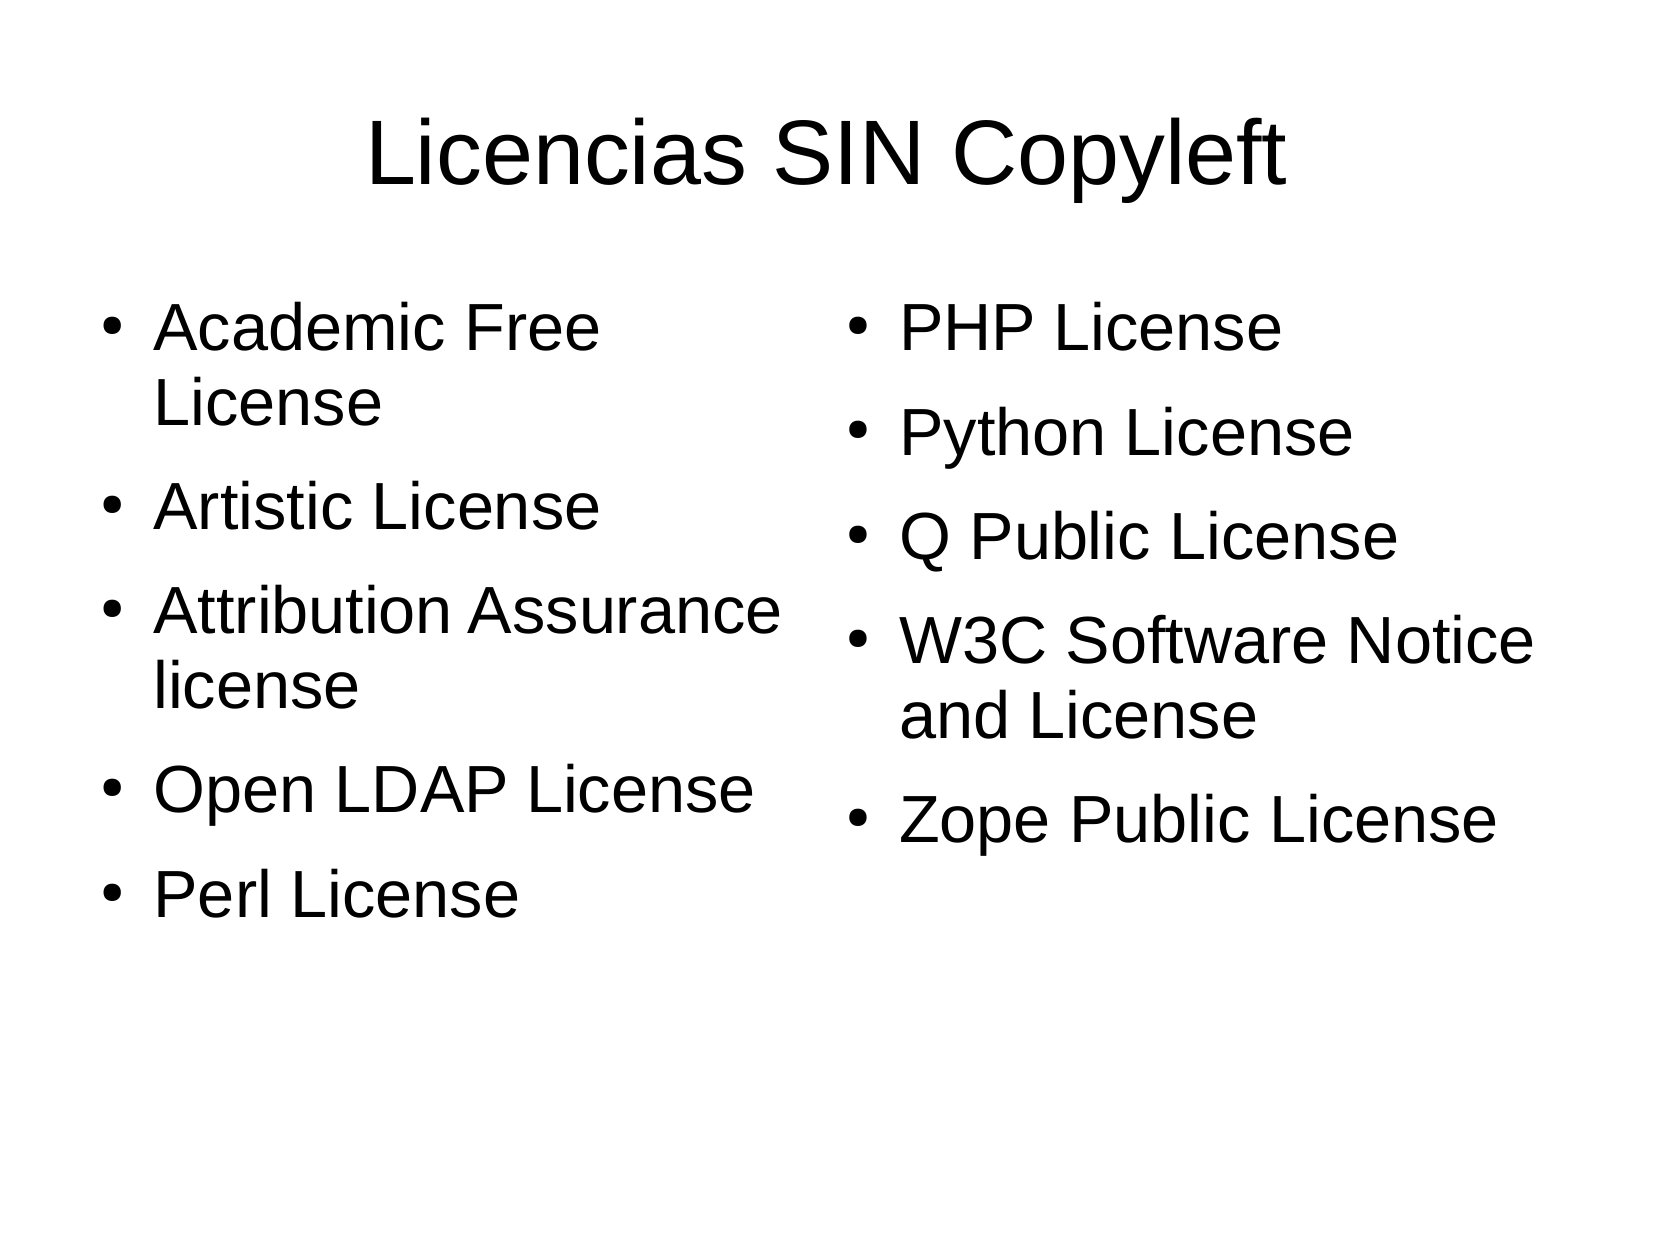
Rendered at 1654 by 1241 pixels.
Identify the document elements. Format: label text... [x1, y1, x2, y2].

list PHP License Python License Q Public License W3C Software Notice and License Zope Public License [828, 290, 1539, 1010]
title Licencias SIN Copyleft [82, 49, 1571, 257]
list Academic Free License Artistic License Attribution Assurance license Open LDAP License Perl License [82, 290, 793, 1010]
